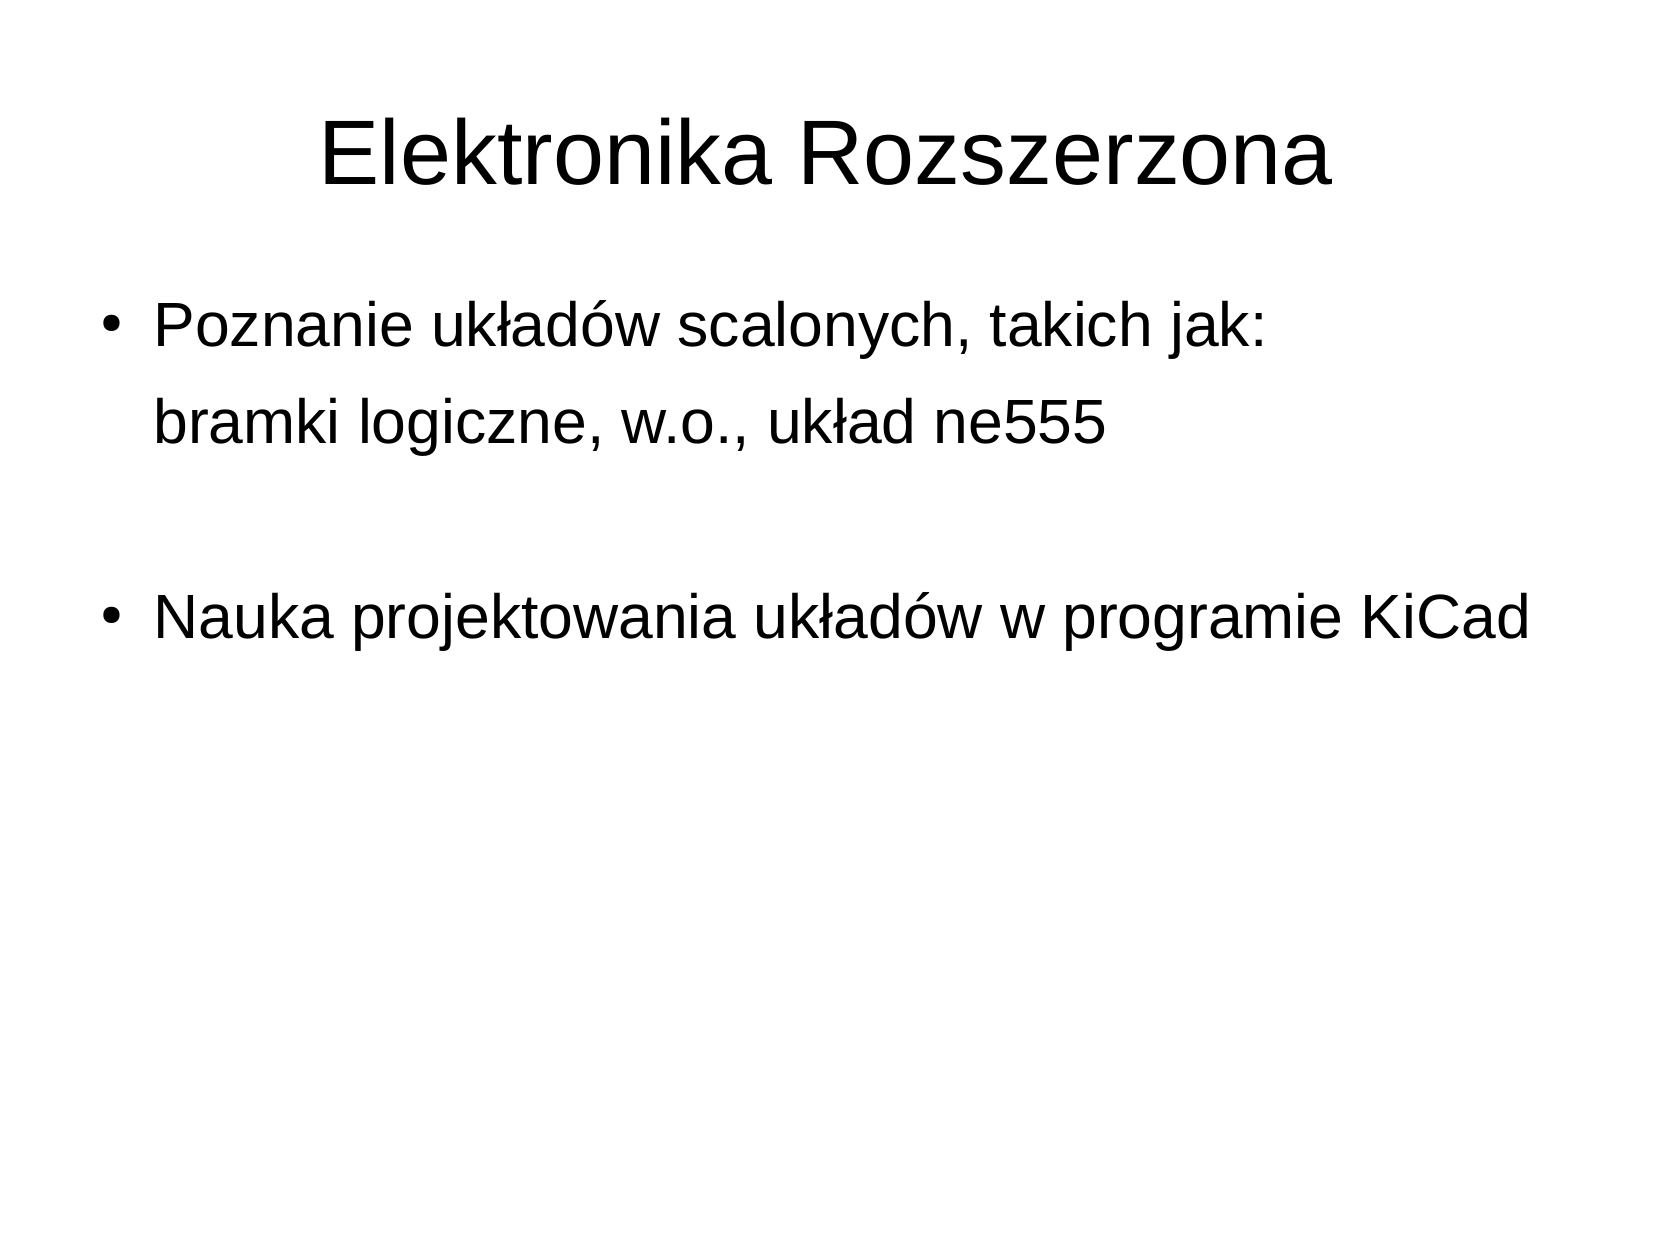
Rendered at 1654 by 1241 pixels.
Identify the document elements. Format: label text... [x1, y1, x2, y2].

list Poznanie układów scalonych, takich jak: bramki logiczne, w.o., układ ne555 Nauka projektowania układów w programie KiCad [82, 290, 1571, 1010]
title Elektronika Rozszerzona [82, 49, 1571, 257]
